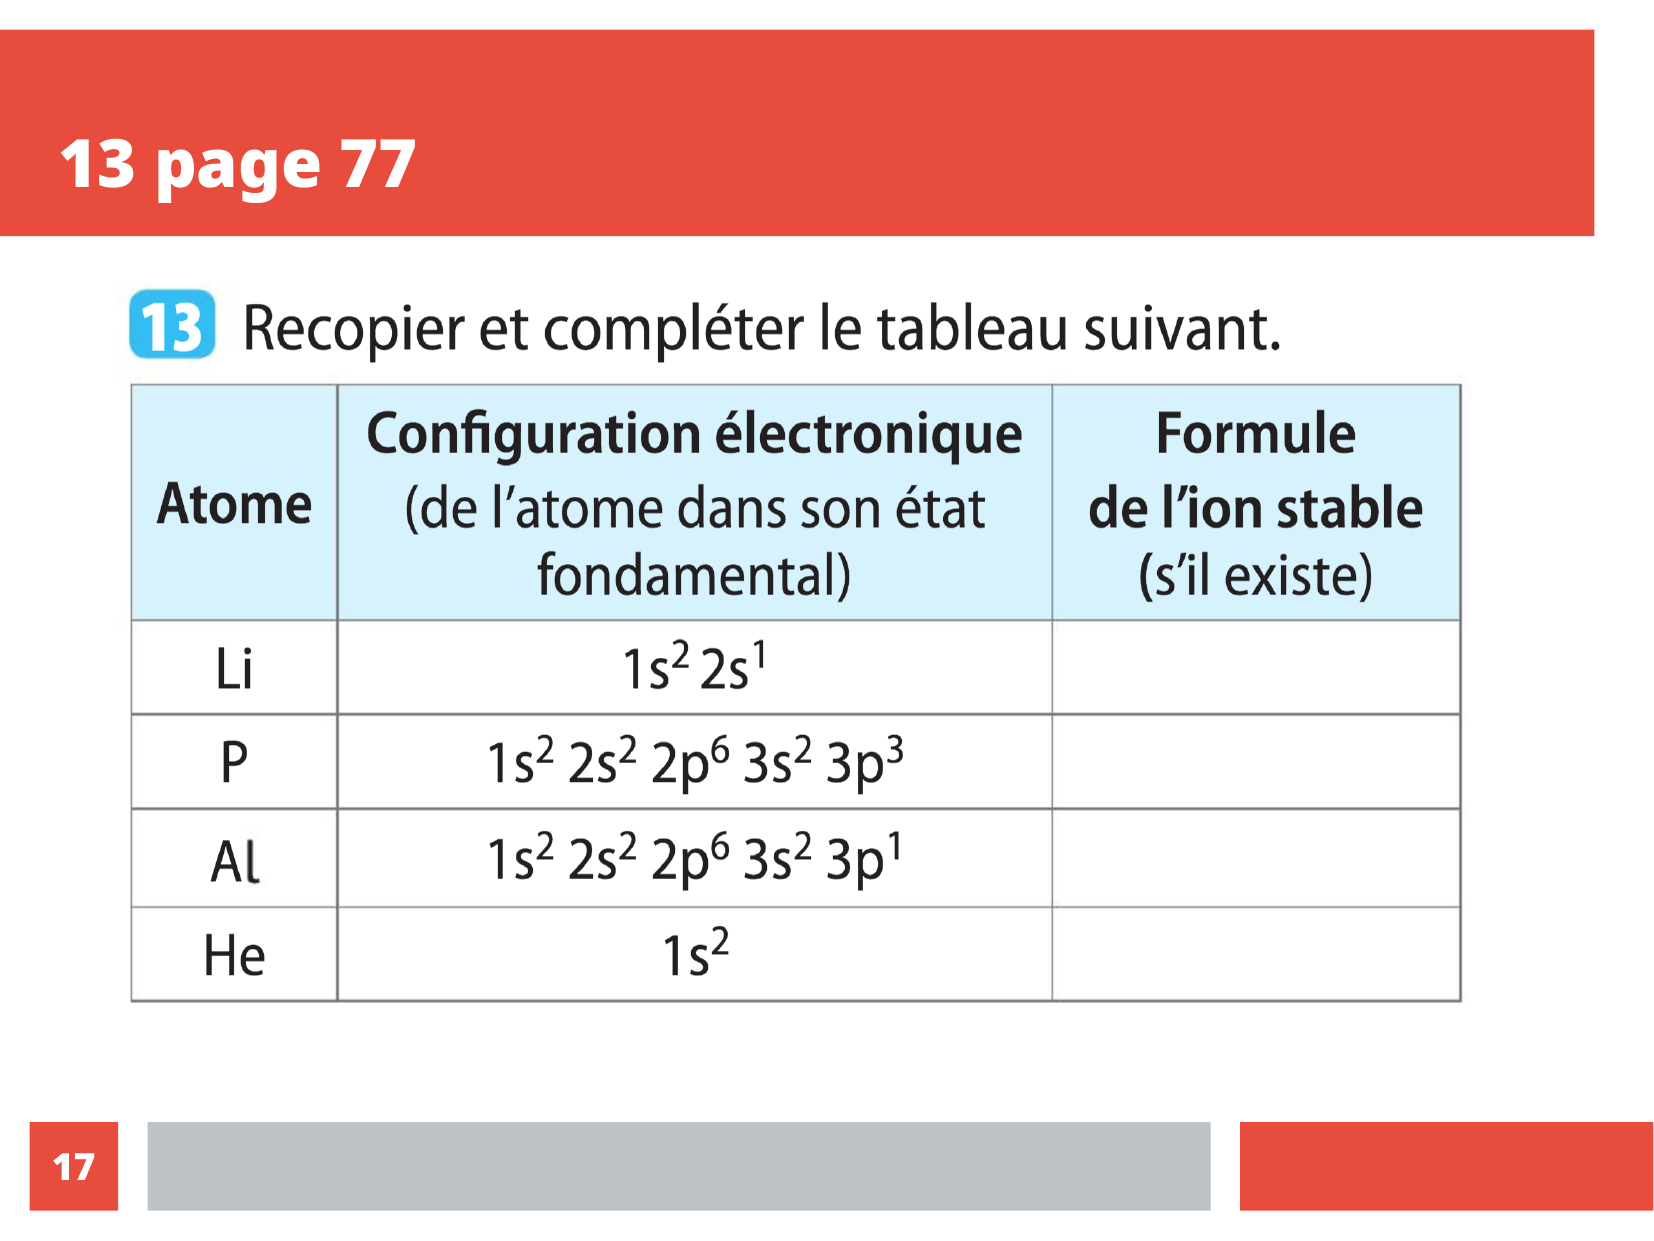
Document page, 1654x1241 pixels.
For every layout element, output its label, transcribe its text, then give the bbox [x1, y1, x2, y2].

picture [112, 271, 1512, 1040]
title 13 page 77 [59, 59, 1595, 207]
